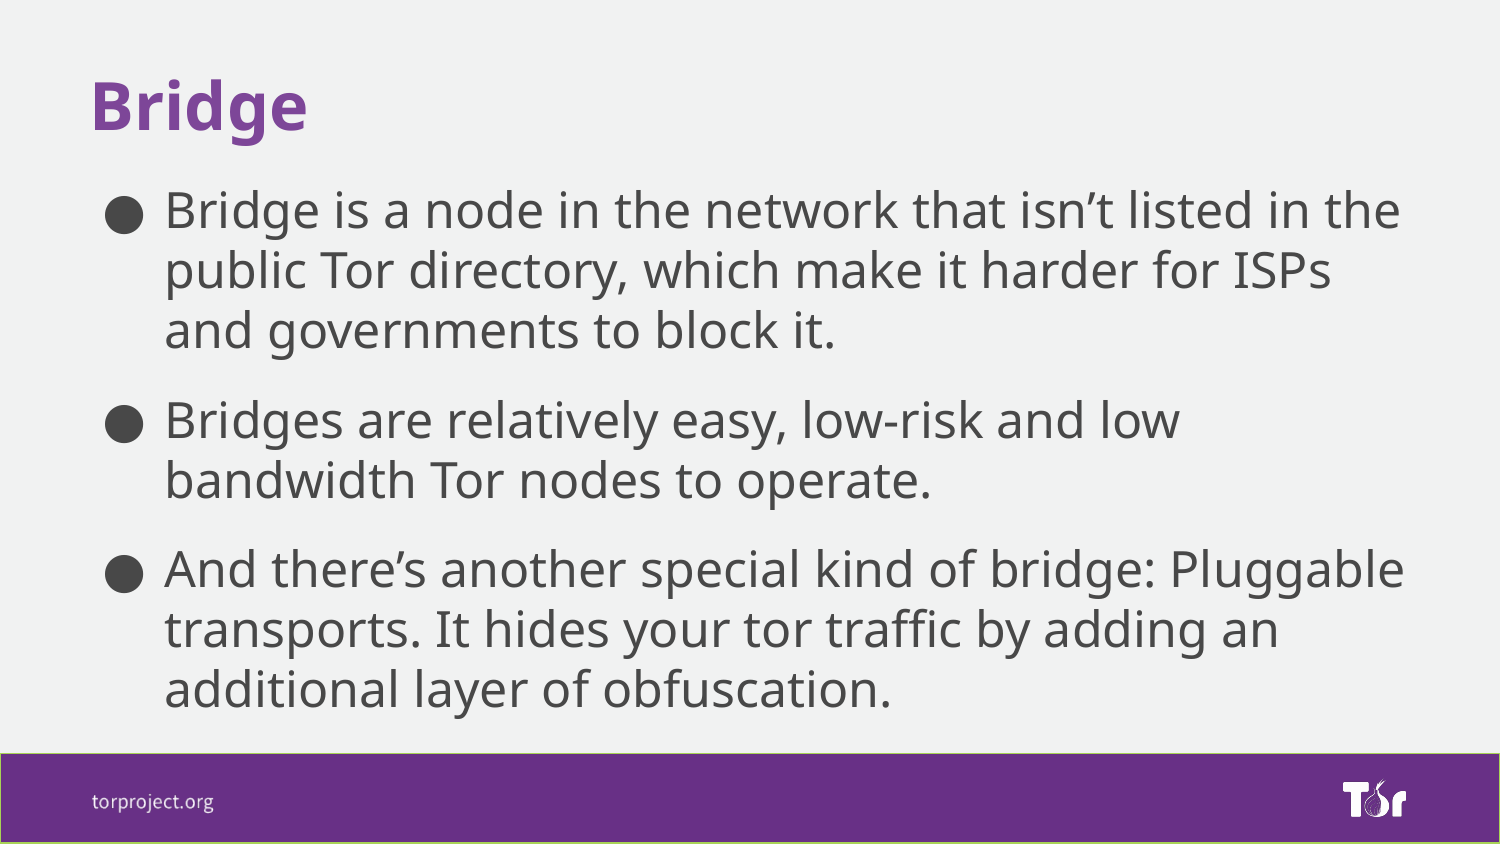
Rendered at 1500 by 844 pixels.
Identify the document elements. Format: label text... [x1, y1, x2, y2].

picture [75, 780, 604, 821]
picture [1343, 778, 1406, 817]
text_box Bridge [75, 33, 1425, 171]
text_box Bridge is a node in the network that isn’t listed in the public Tor directory, which make it harder for ISPs and governments to block it. Bridges are relatively easy, low-risk and low bandwidth Tor nodes to operate. And there’s another special kind of bridge: Pluggable transports. It hides your tor traffic by adding an additional layer of obfuscation. [75, 171, 1425, 728]
